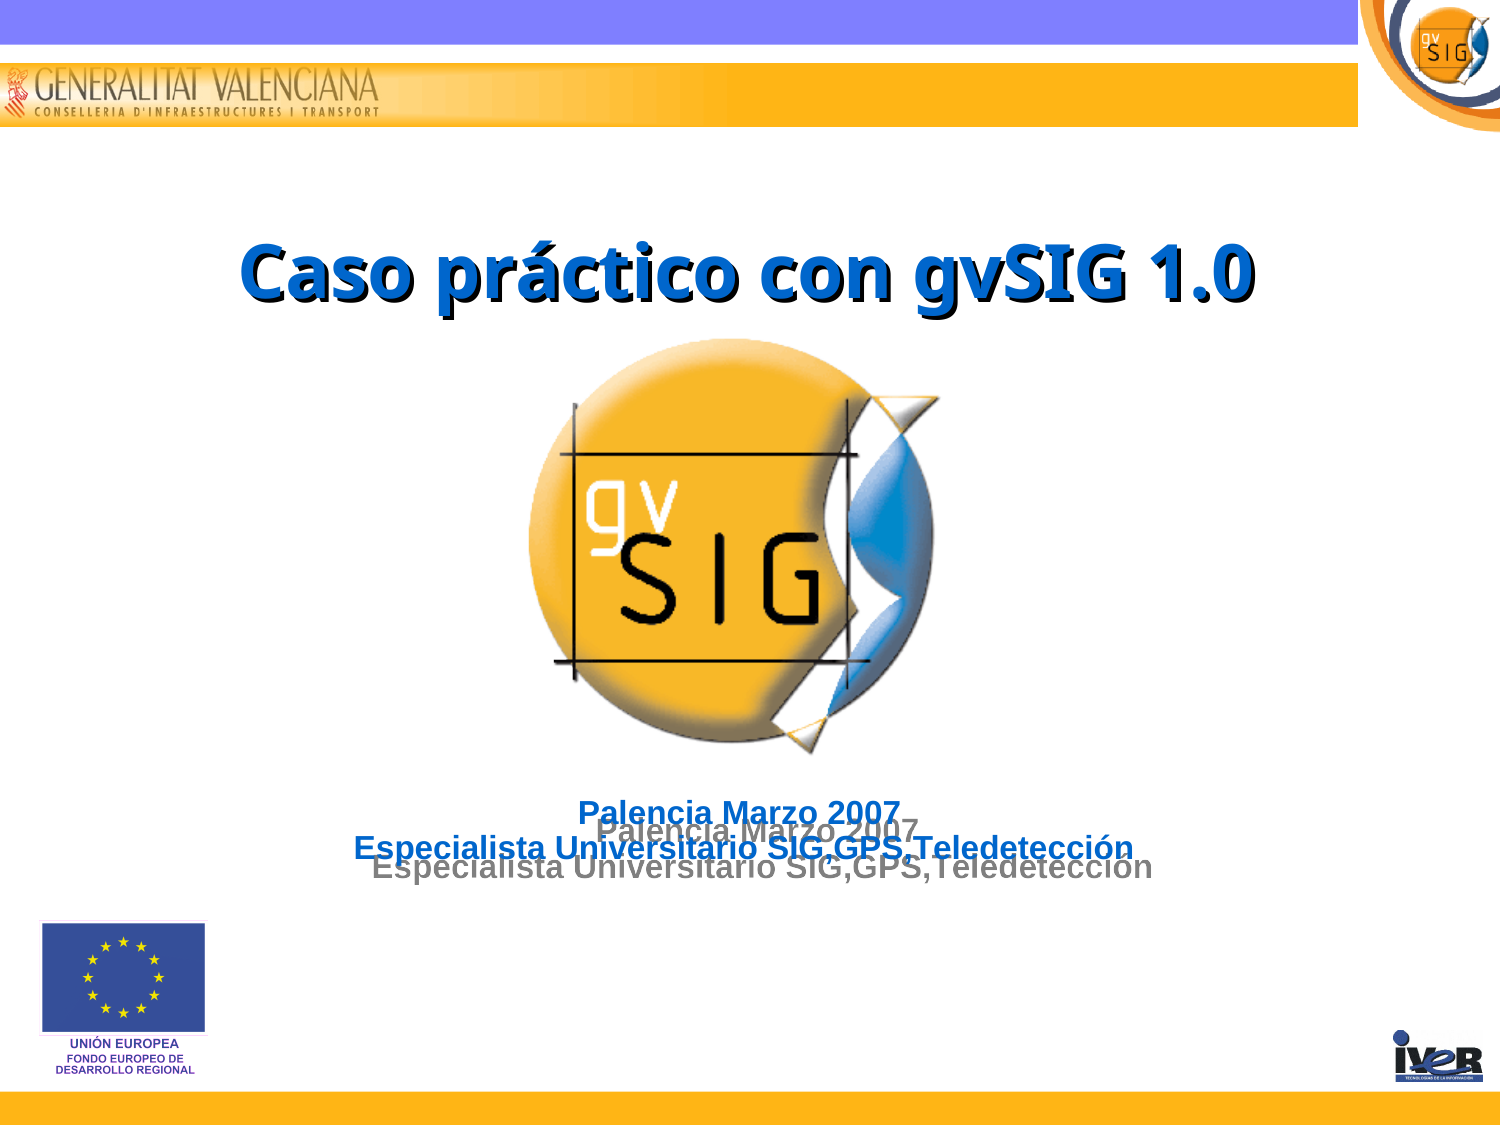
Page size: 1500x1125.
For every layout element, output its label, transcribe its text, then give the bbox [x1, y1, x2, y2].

picture [39, 920, 208, 1074]
text_box Caso práctico con gvSIG 1.0 [52, 212, 1441, 351]
text_box Palencia Marzo 2007 Especialista Universitario SIG,GPS,Teledetección [191, 796, 1298, 881]
picture [521, 334, 944, 760]
picture [1358, 0, 1500, 133]
picture [1393, 1030, 1483, 1082]
